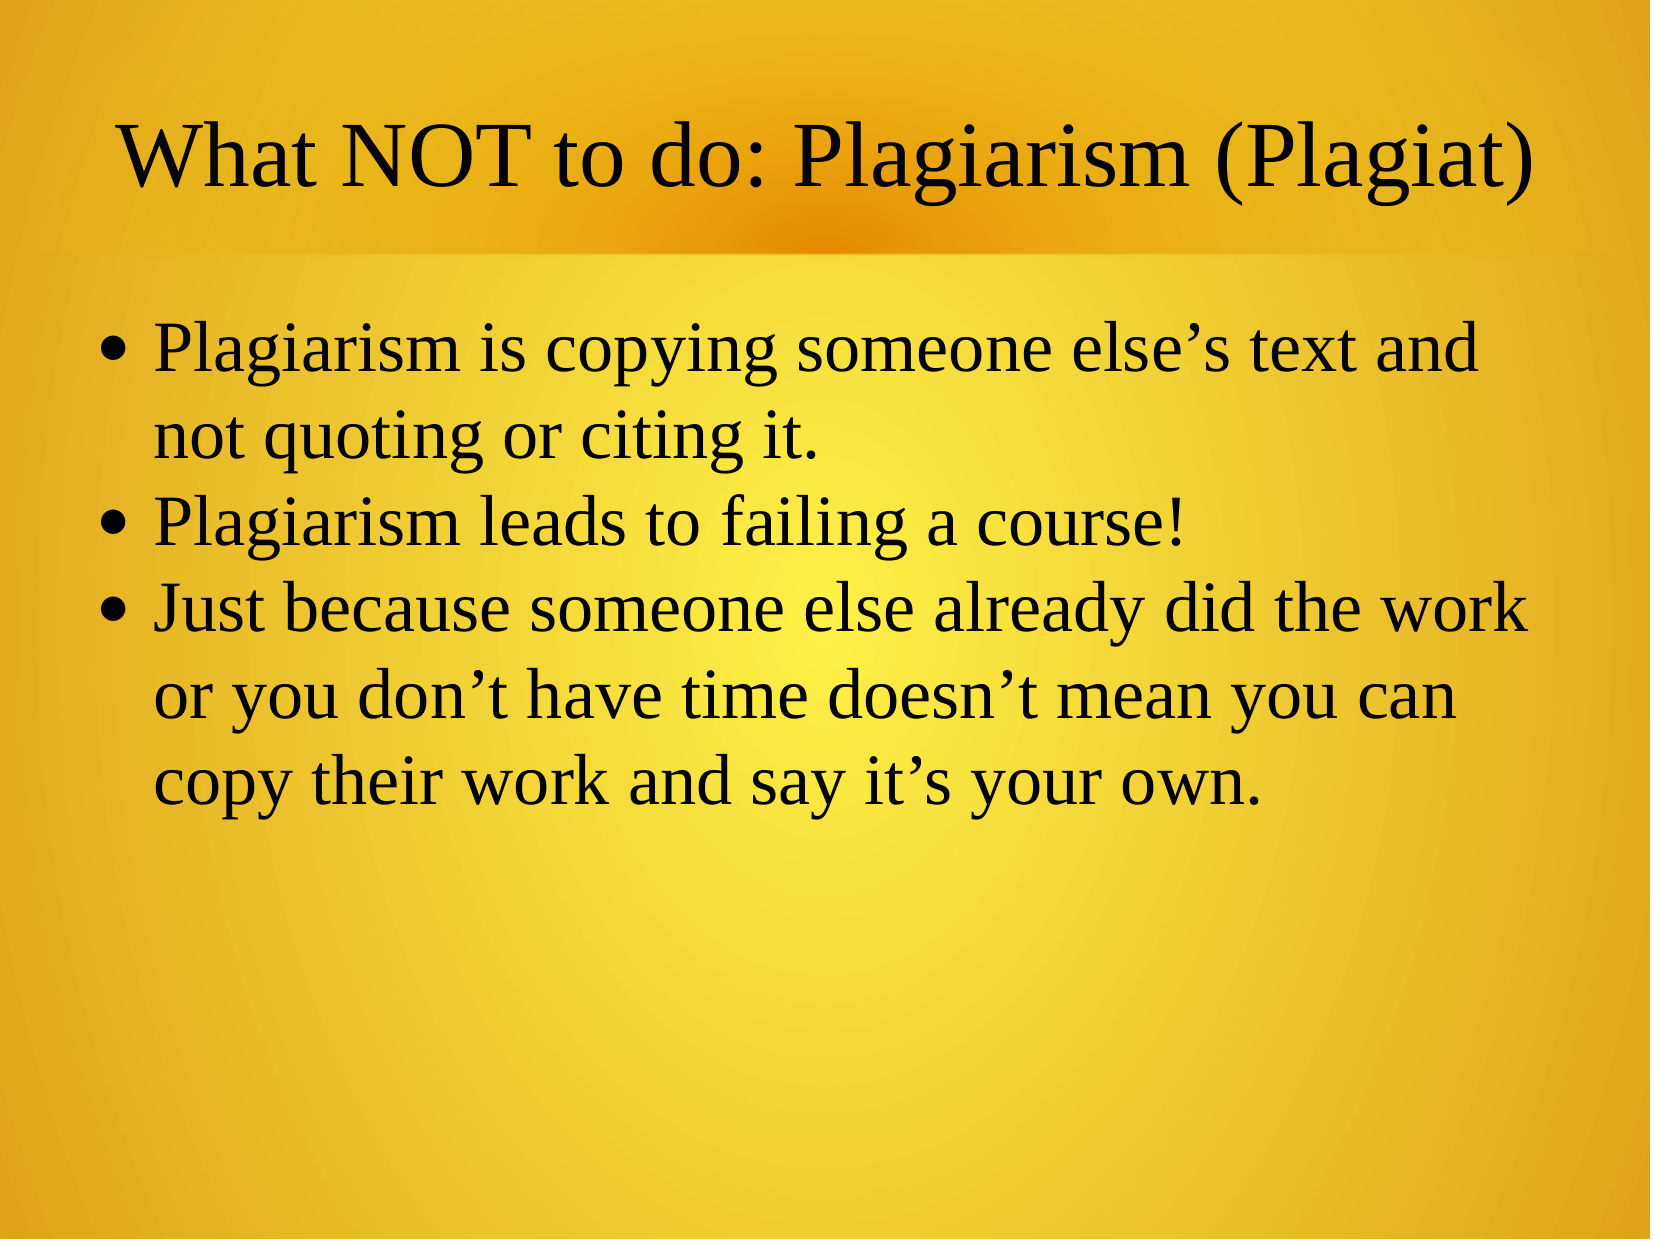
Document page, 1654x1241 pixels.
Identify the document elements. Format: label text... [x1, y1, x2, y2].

picture [0, 0, 1650, 1239]
text_box What NOT to do: Plagiarism (Plagiat) [82, 40, 1571, 259]
text_box Plagiarism is copying someone else’s text and not quoting or citing it. Plagiarism leads to failing a course! Just because someone else already did the work or you don’t have time doesn’t mean you can copy their work and say it’s your own. [82, 299, 1571, 1019]
